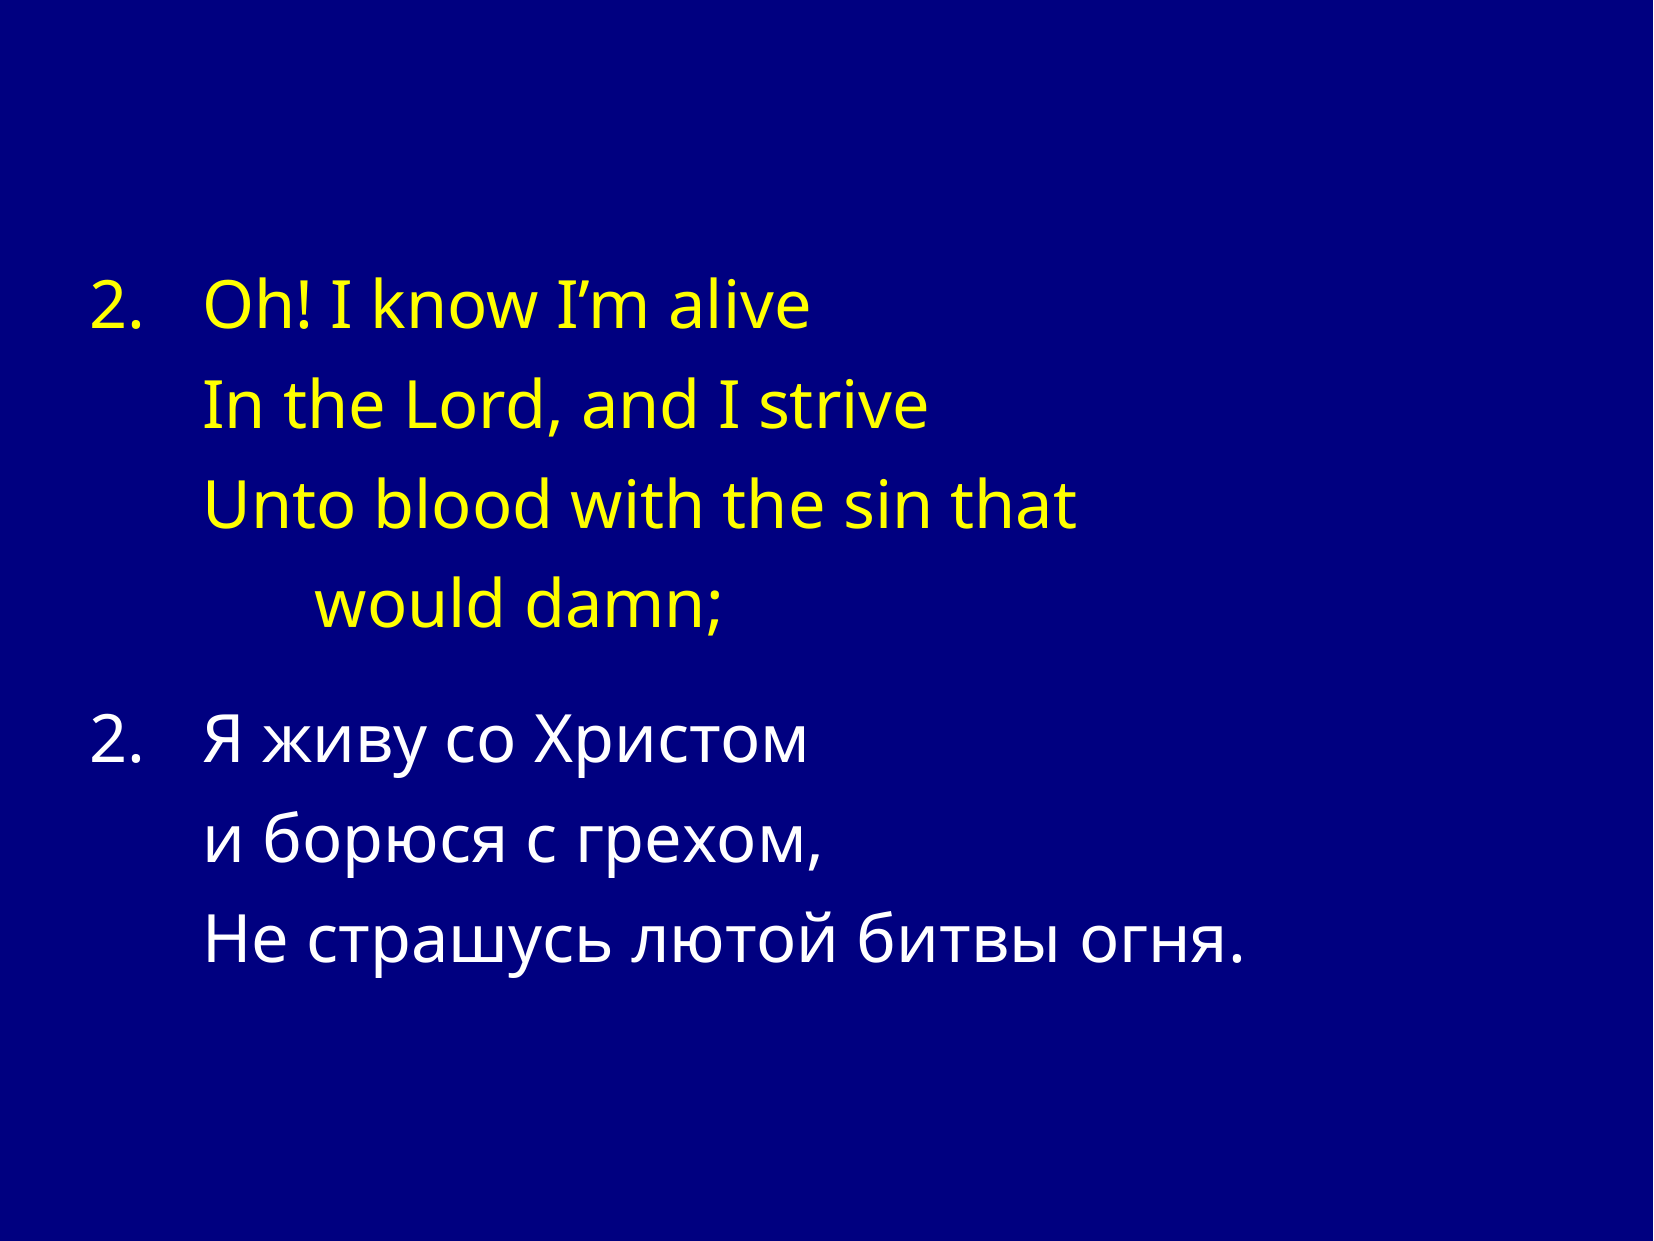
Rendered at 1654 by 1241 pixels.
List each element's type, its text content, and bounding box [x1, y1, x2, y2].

text_box 2. Oh! I know I’m alive In the Lord, and I strive Unto blood with the sin that would damn; [75, 150, 1576, 638]
text_box 2. Я живу со Христом и борюся с грехом, Не страшусь лютой битвы огня. [75, 675, 1576, 1163]
